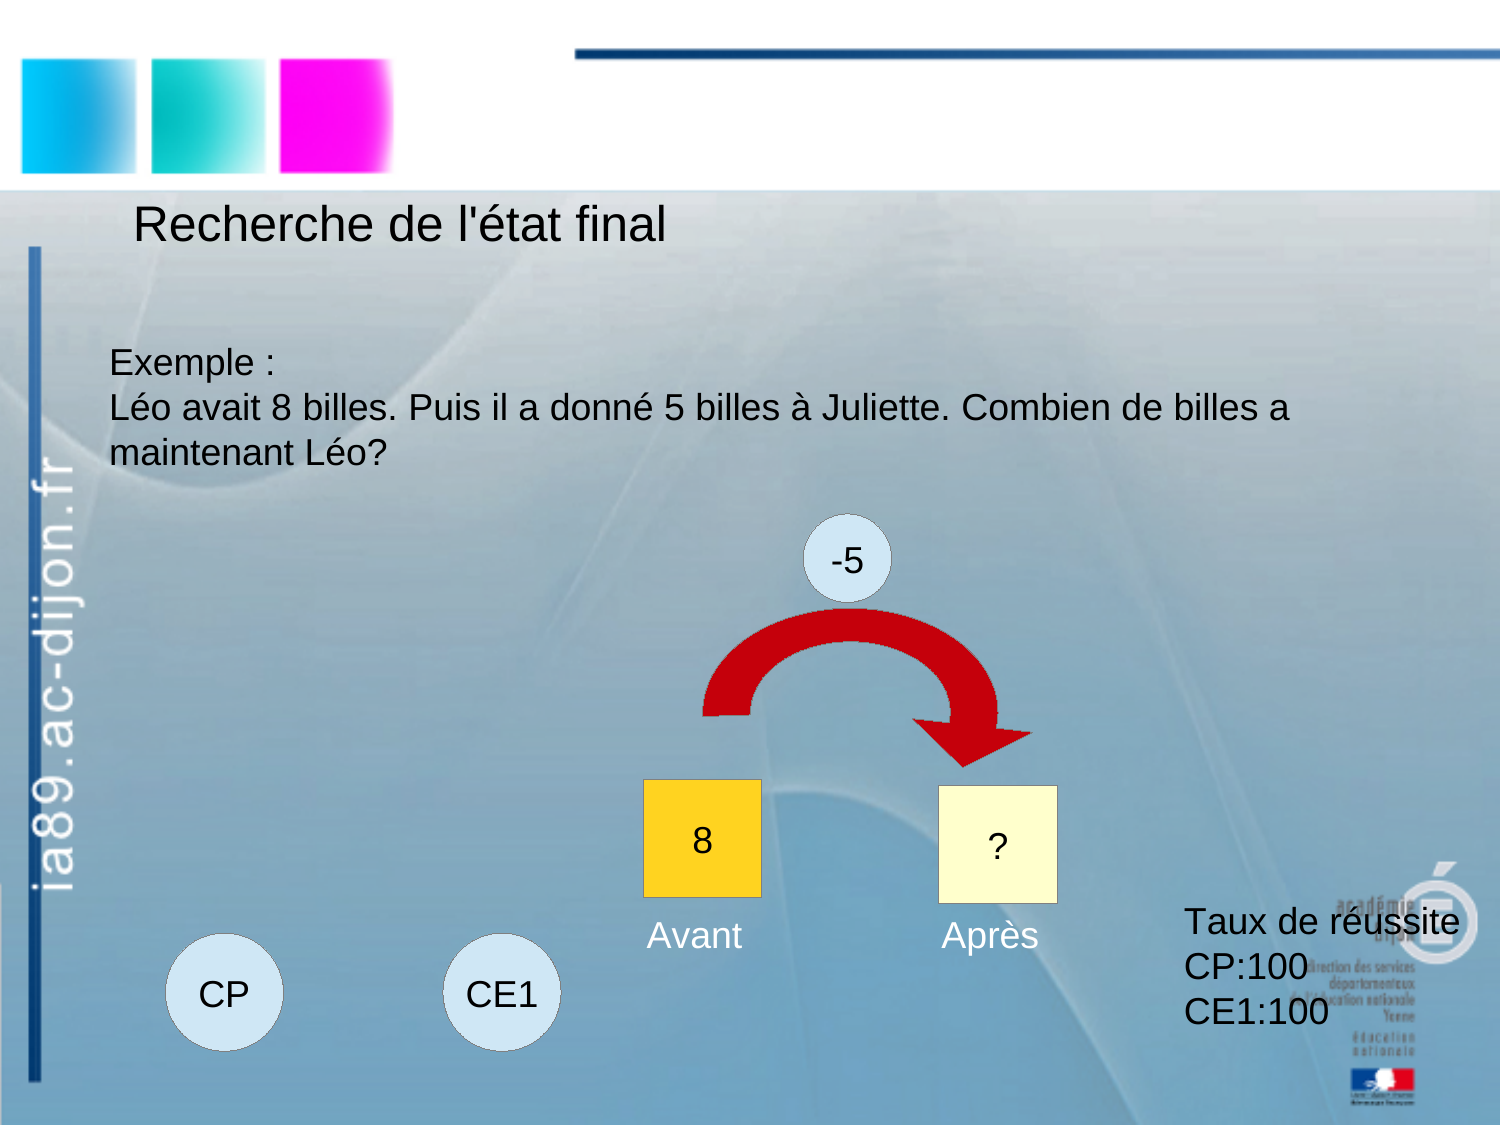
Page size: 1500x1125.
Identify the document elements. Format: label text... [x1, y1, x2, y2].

text_box -5 [803, 513, 892, 603]
text_box 8 [643, 779, 762, 898]
text_box Exemple : Léo avait 8 billes. Puis il a donné 5 billes à Juliette. Combien de billes a maintenant Léo? [94, 330, 1382, 481]
text_box CE1 [442, 933, 562, 1052]
text_box CP [165, 933, 284, 1052]
text_box Taux de réussite CP:100 CE1:100 [1169, 844, 1500, 1040]
text_box ? [938, 785, 1058, 903]
text_box [702, 608, 1033, 768]
picture [0, 0, 1500, 1125]
text_box Avant Après [631, 903, 1075, 978]
text_box Recherche de l'état final [118, 184, 1439, 259]
